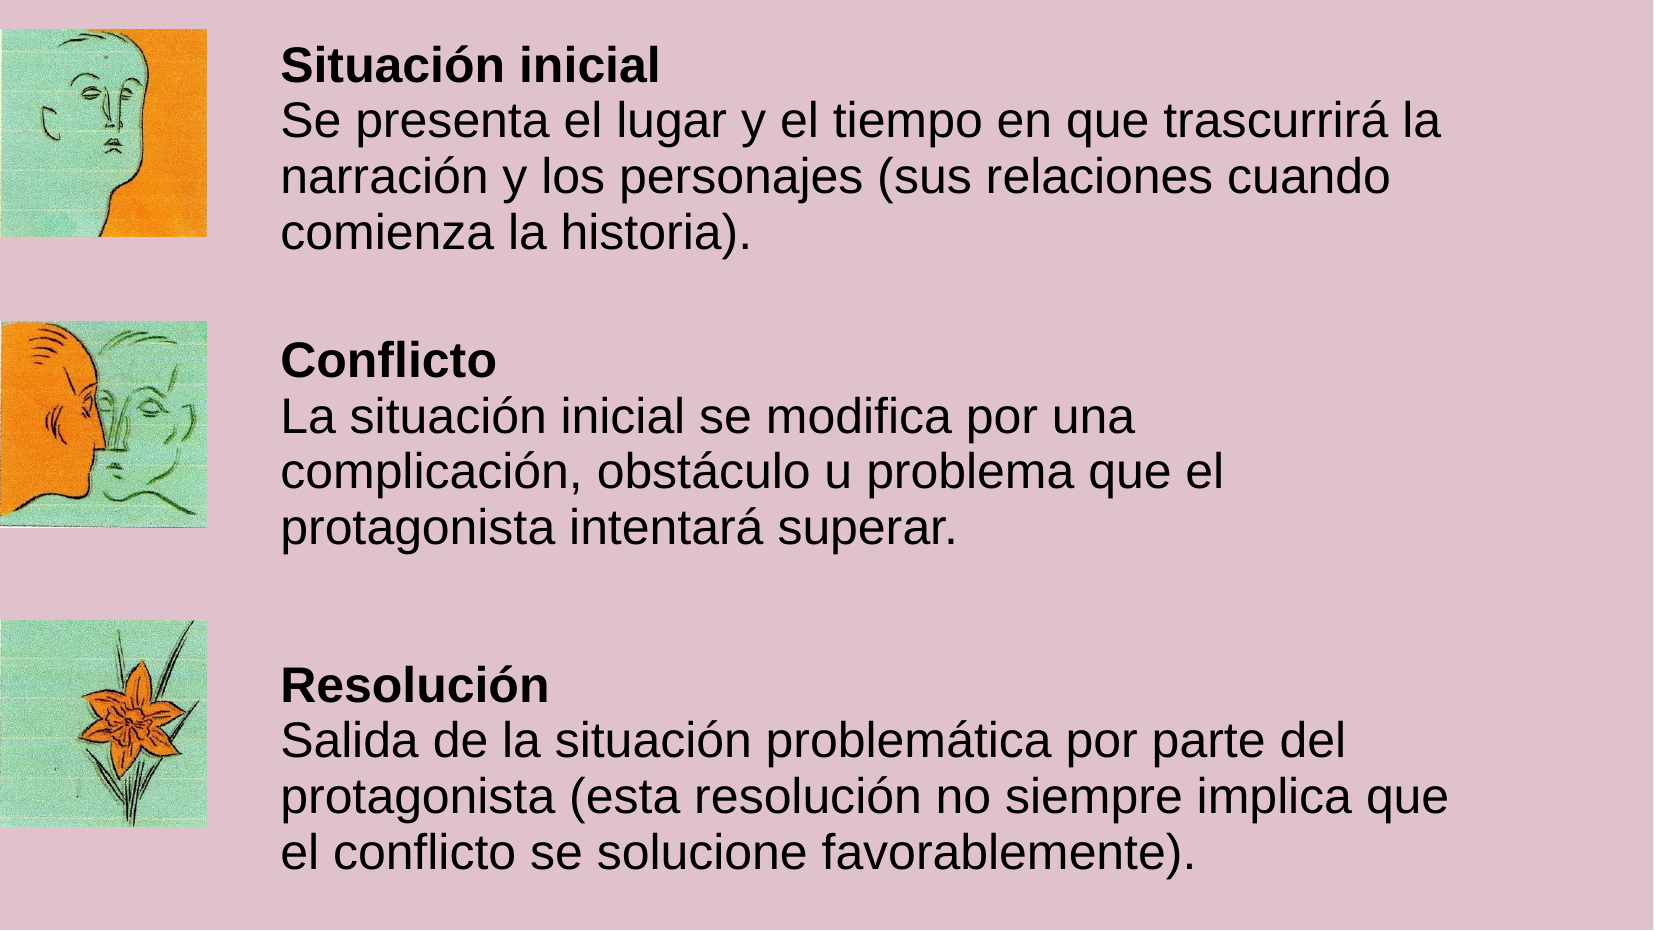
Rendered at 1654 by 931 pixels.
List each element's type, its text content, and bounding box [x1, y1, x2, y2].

picture [0, 29, 207, 237]
picture [0, 620, 207, 827]
text_box Resolución Salida de la situación problemática por parte del protagonista (esta resolución no siempre implica que el conflicto se solucione favorablemente). [265, 649, 1477, 888]
picture [0, 321, 207, 528]
text_box Situación inicial Se presenta el lugar y el tiempo en que trascurrirá la narración y los personajes (sus relaciones cuando comienza la historia). [265, 29, 1477, 268]
text_box Conflicto La situación inicial se modifica por una complicación, obstáculo u problema que el protagonista intentará superar. [265, 324, 1447, 563]
